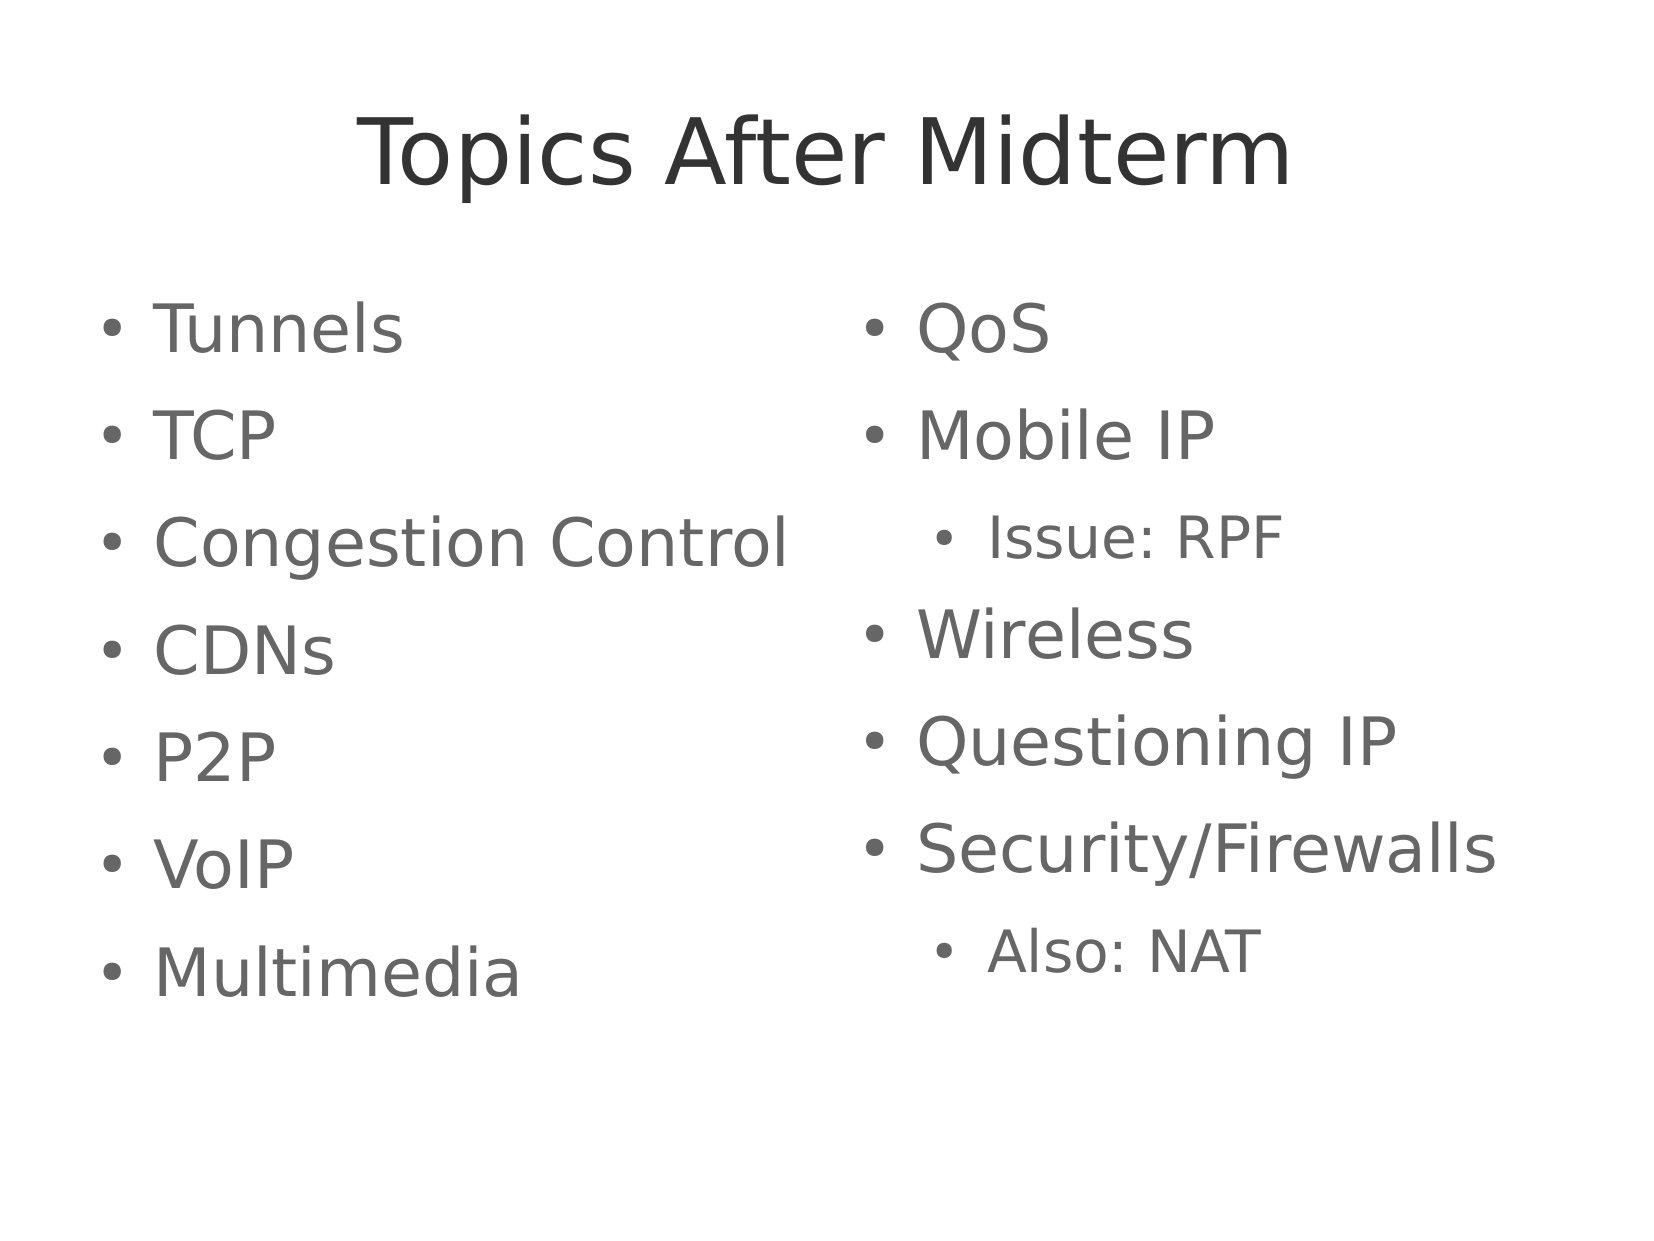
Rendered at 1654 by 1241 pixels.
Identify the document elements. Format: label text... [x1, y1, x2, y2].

title Topics After Midterm [82, 49, 1571, 257]
list Tunnels TCP Congestion Control CDNs P2P VoIP Multimedia [82, 290, 809, 1109]
list QoS Mobile IP Issue: RPF Wireless Questioning IP Security/Firewalls Also: NAT [845, 290, 1572, 1109]
